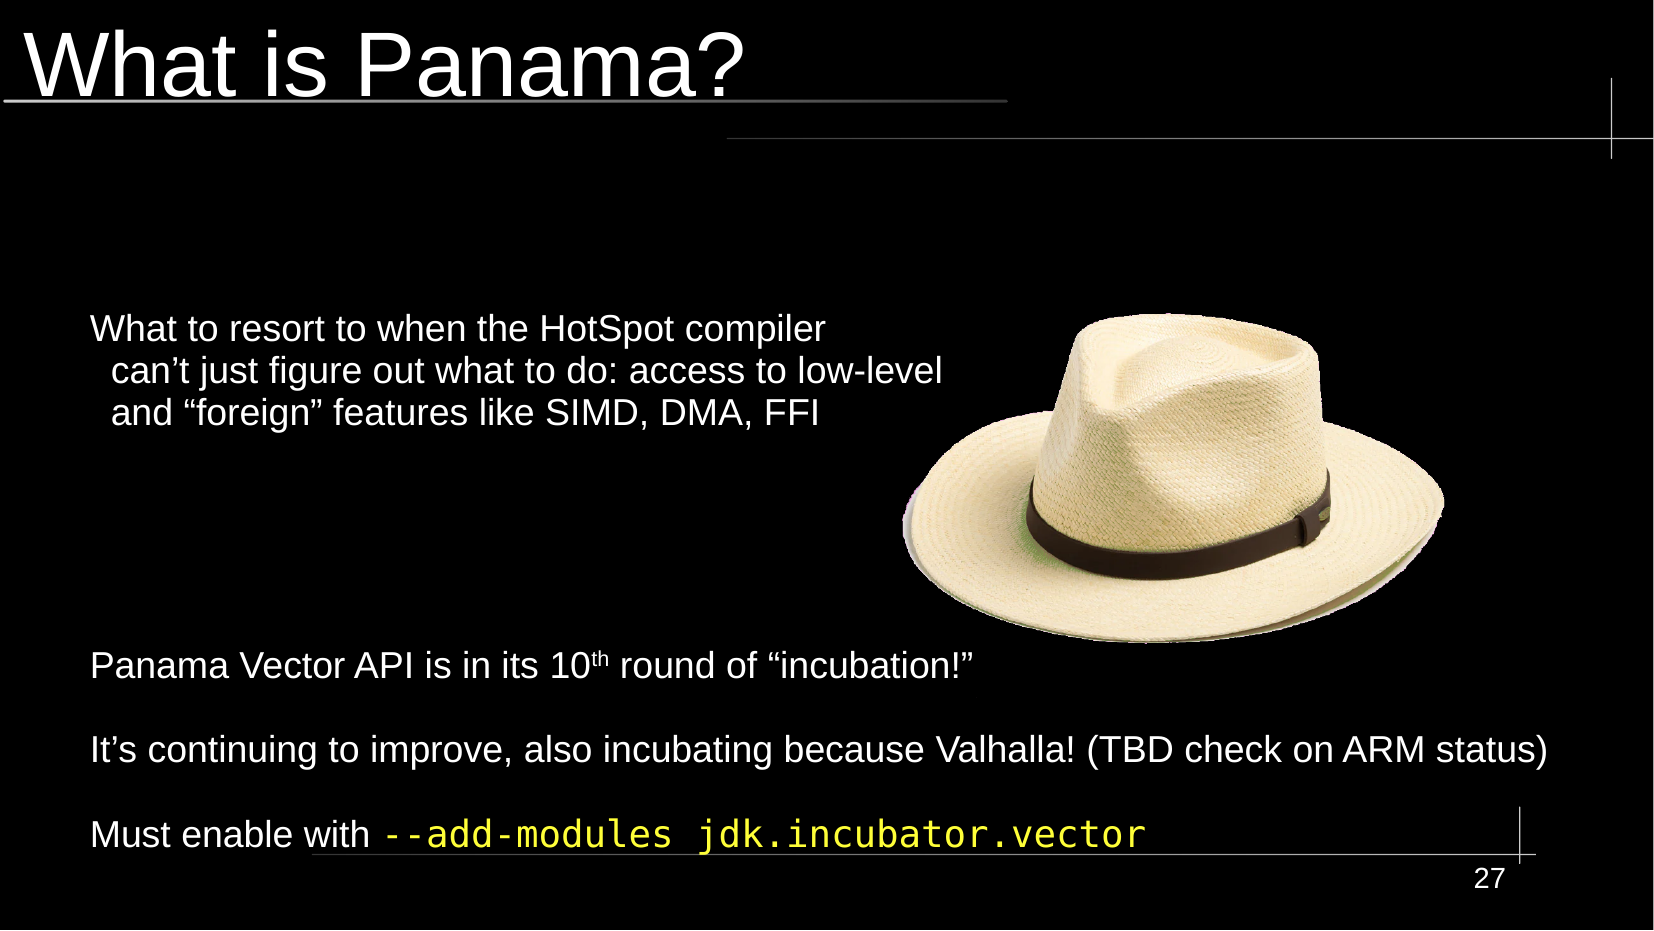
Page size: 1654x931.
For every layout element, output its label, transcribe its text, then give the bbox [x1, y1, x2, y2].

text_box What to resort to when the HotSpot compiler can’t just figure out what to do: access to low-level and “foreign” features like SIMD, DMA, FFI [75, 300, 970, 441]
text_box Panama Vector API is in its 10th round of “incubation!” It’s continuing to improve, also incubating because Valhalla! (TBD check on ARM status) Must enable with --add-modules jdk.incubator.vector [75, 637, 1567, 931]
title What is Panama? [23, 11, 1589, 119]
picture [854, 152, 1490, 637]
